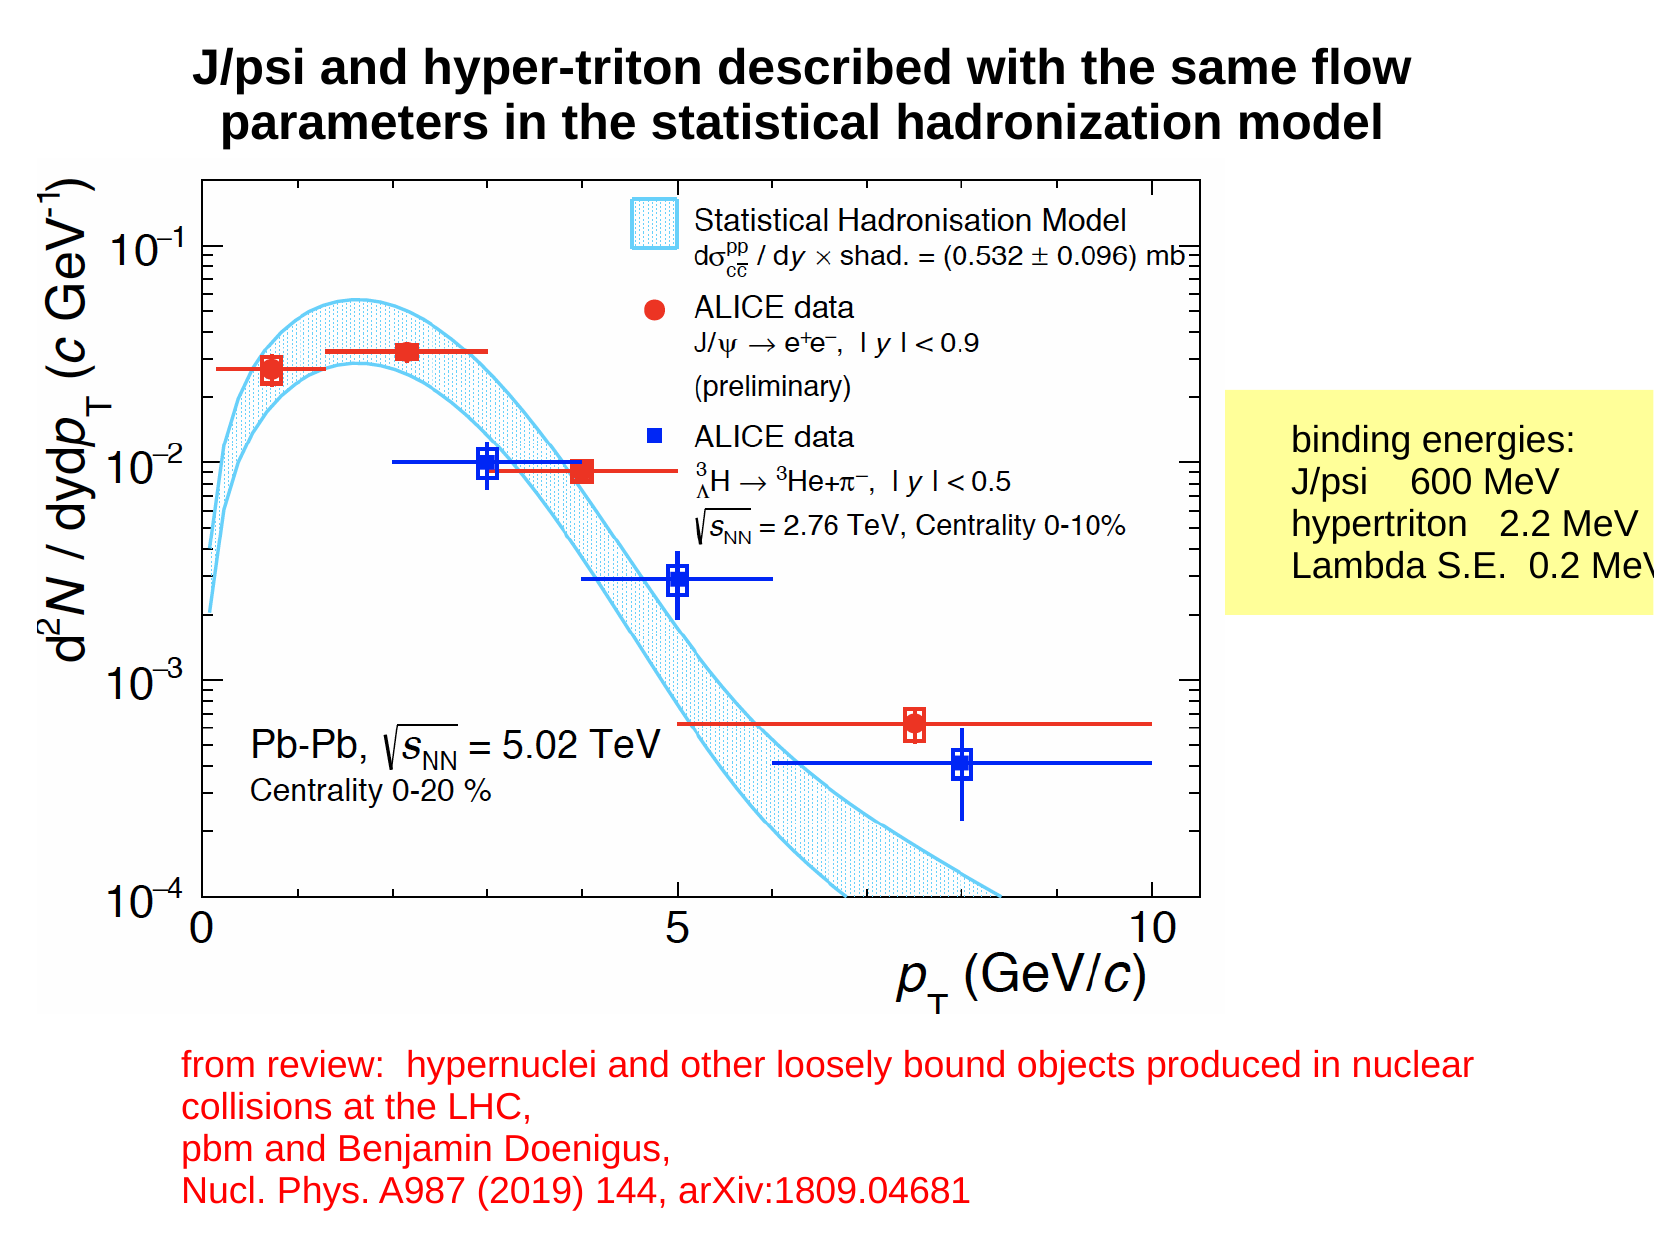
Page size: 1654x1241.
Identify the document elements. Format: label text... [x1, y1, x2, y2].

text_box binding energies: J/psi 600 MeV hypertriton 2.2 MeV Lambda S.E. 0.2 MeV [1225, 389, 1654, 615]
picture [37, 158, 1225, 1014]
text_box from review: hypernuclei and other loosely bound objects produced in nuclear collisions at the LHC, pbm and Benjamin Doenigus, Nucl. Phys. A987 (2019) 144, arXiv:1809.04681 [165, 1035, 1546, 1221]
text_box J/psi and hyper-triton described with the same flow parameters in the statistical hadronization model [60, 30, 1546, 160]
